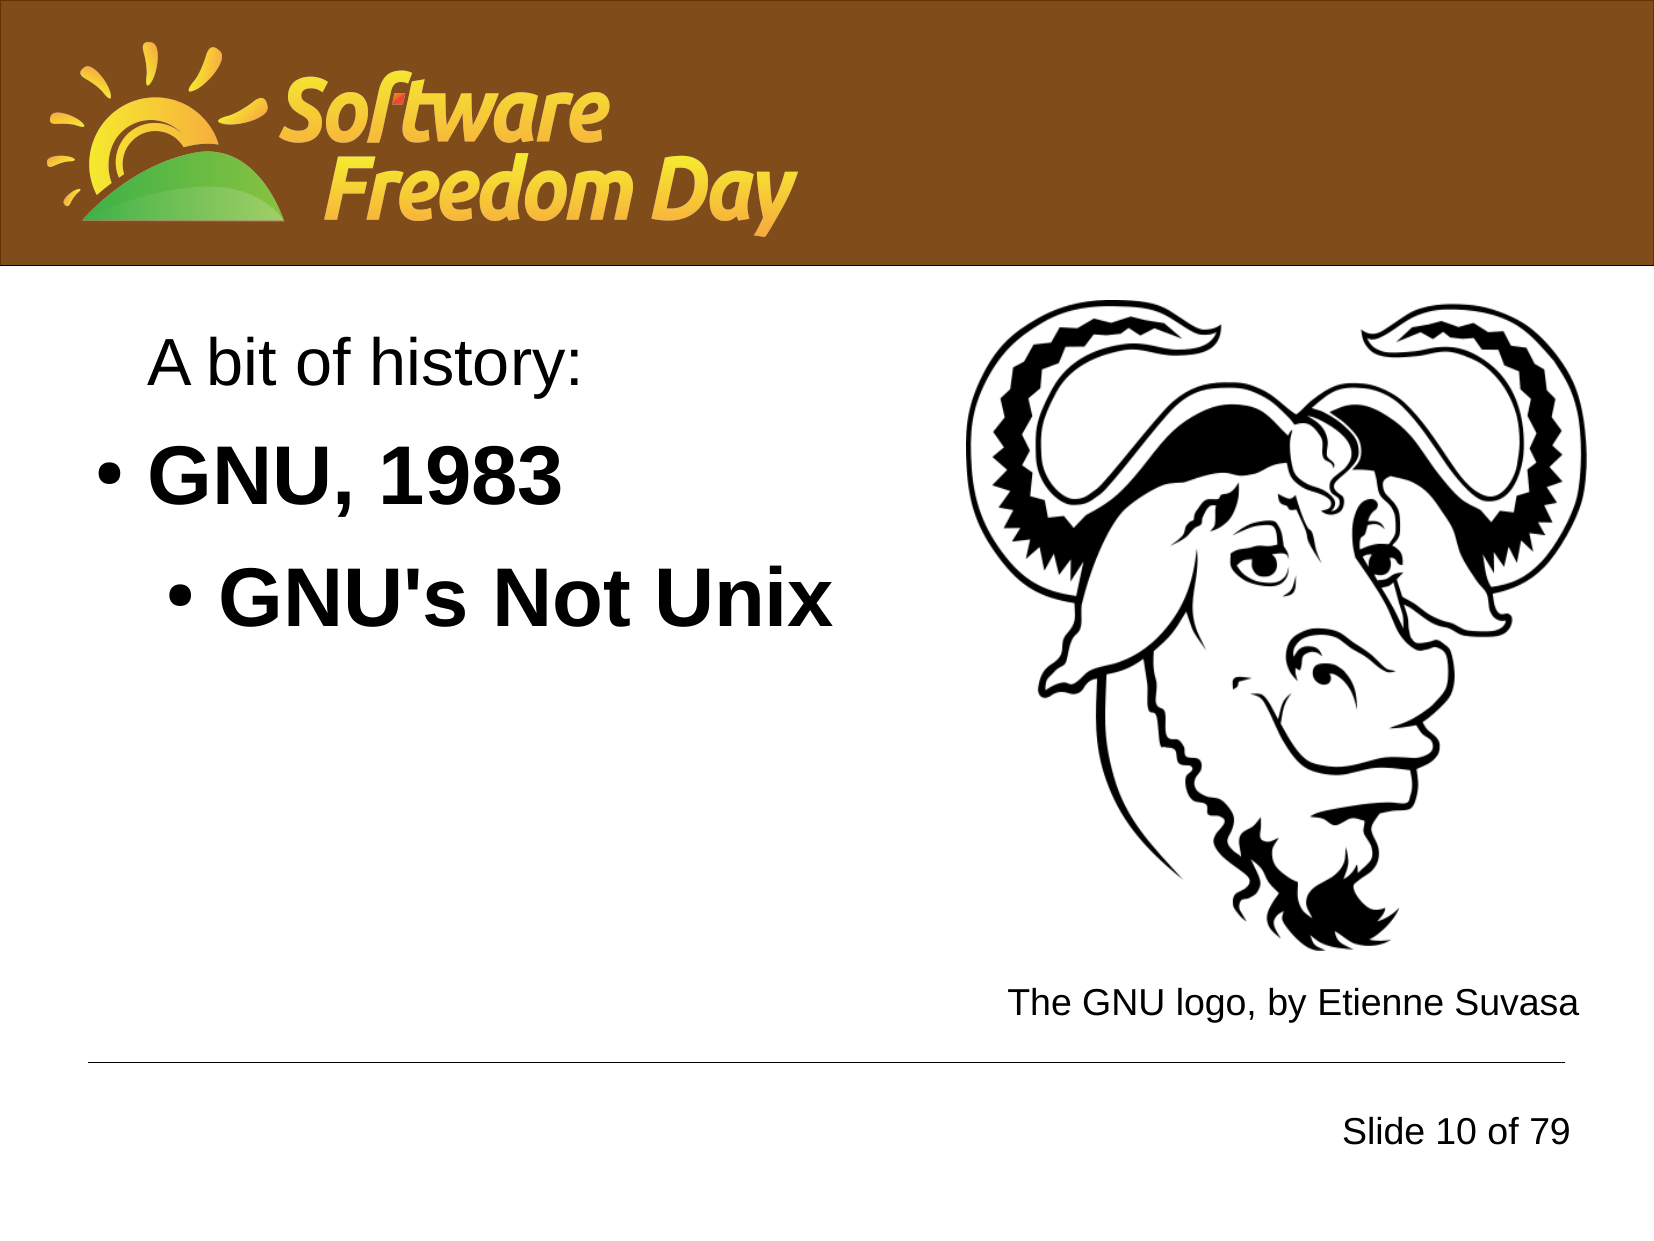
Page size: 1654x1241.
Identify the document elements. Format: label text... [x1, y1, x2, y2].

picture [966, 300, 1587, 951]
picture [47, 42, 798, 237]
list A bit of history: GNU, 1983 GNU's Not Unix [76, 324, 945, 1045]
text_box The GNU logo, by Etienne Suvasa [992, 974, 1595, 1061]
